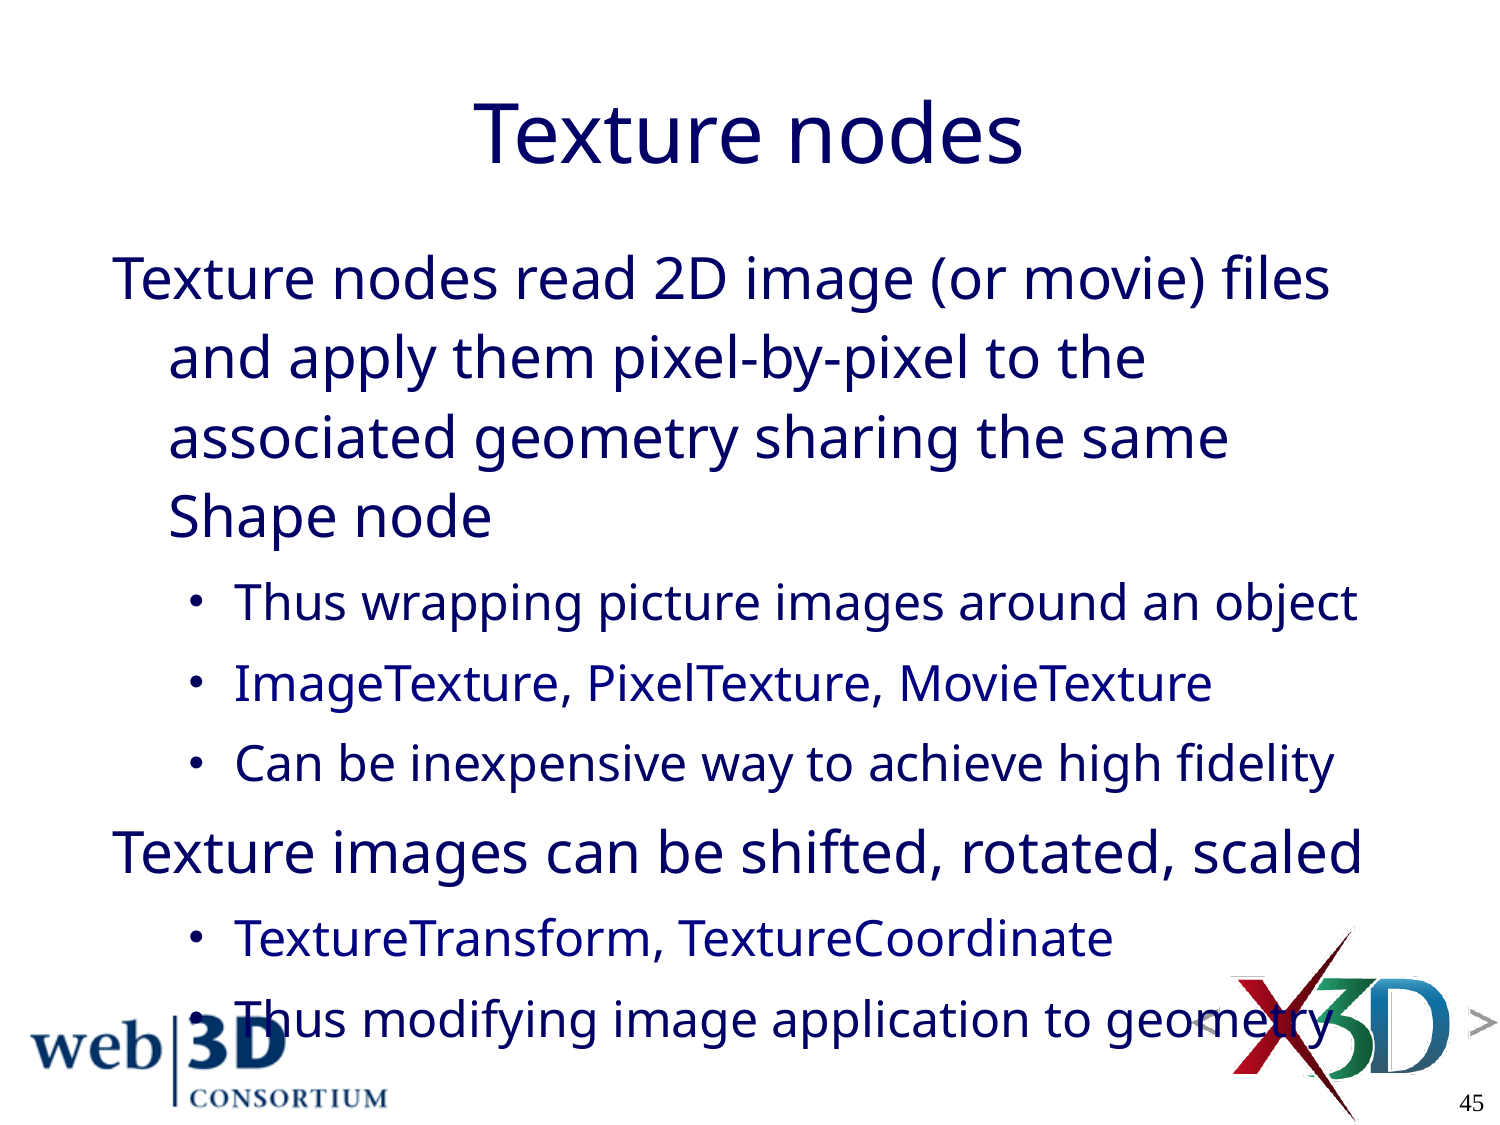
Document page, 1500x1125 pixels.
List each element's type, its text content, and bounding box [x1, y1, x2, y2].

list Texture nodes read 2D image (or movie) files and apply them pixel-by-pixel to the associated geometry sharing the same Shape node Thus wrapping picture images around an object ImageTexture, PixelTexture, MovieTexture Can be inexpensive way to achieve high fidelity Texture images can be shifted, rotated, scaled TextureTransform, TextureCoordinate Thus modifying image application to geometry [112, 237, 1388, 1001]
picture [1187, 926, 1500, 1125]
picture [12, 998, 413, 1118]
title Texture nodes [112, 37, 1388, 226]
